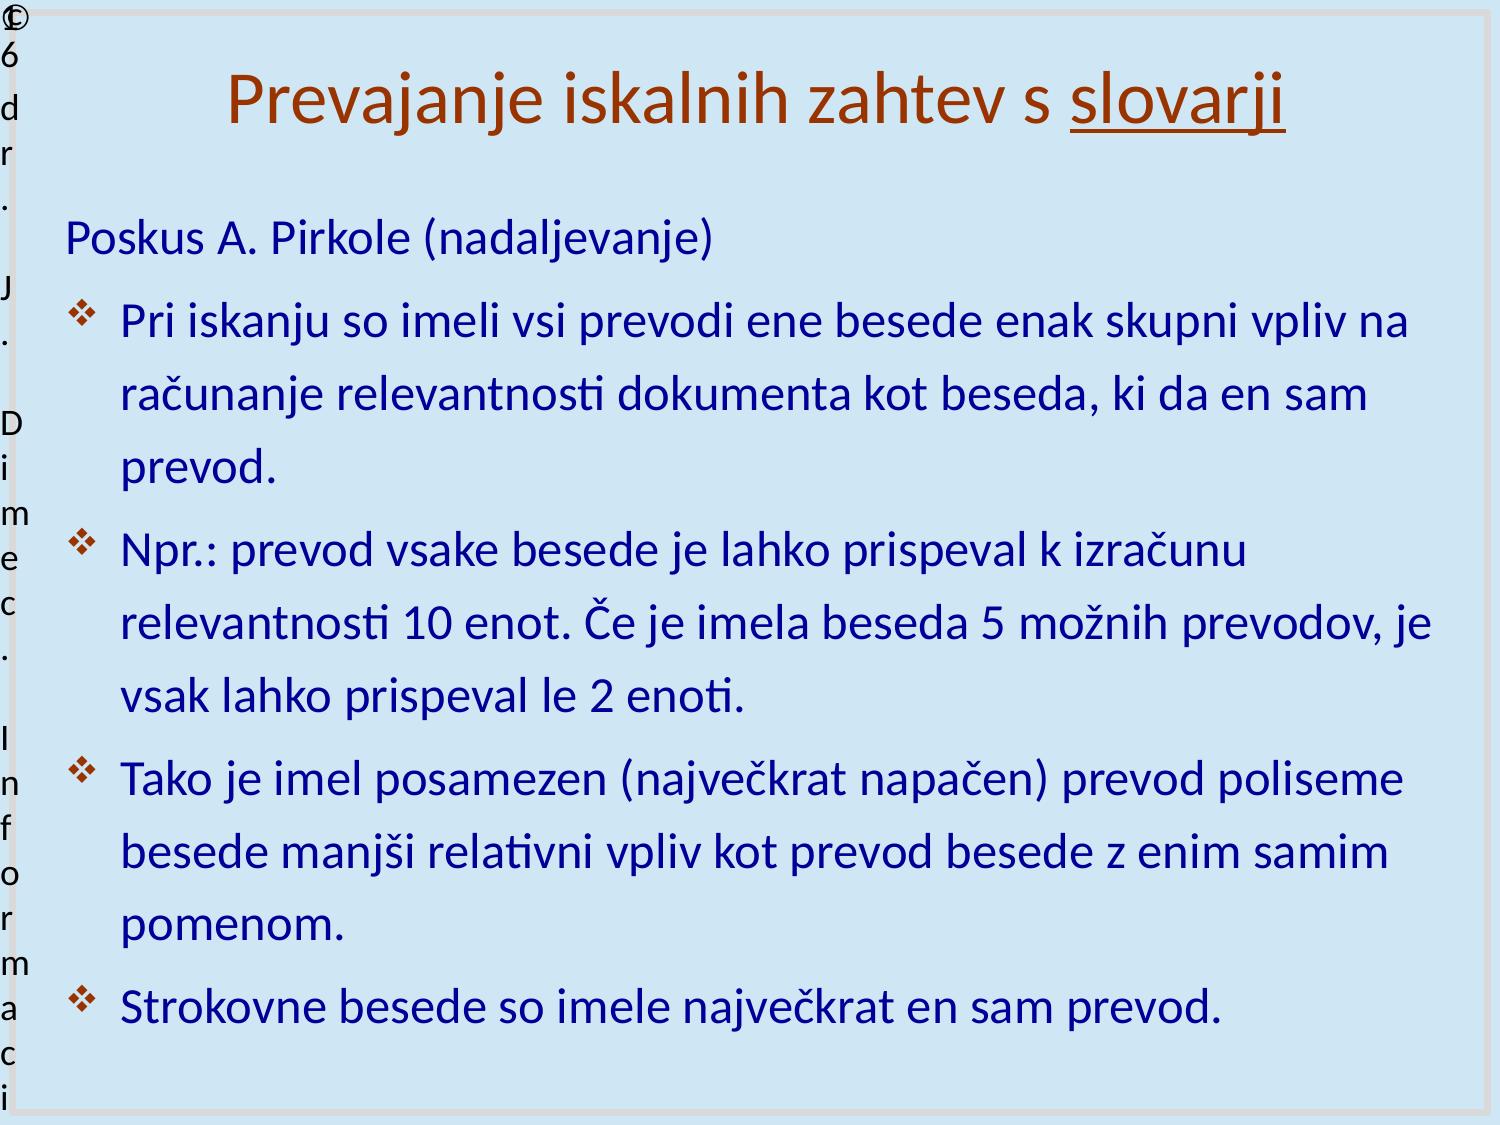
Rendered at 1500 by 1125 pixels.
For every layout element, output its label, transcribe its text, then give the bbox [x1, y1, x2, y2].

list Poskus A. Pirkole (nadaljevanje) Pri iskanju so imeli vsi prevodi ene besede enak skupni vpliv na računanje relevantnosti dokumenta kot beseda, ki da en sam prevod. Npr.: prevod vsake besede je lahko prispeval k izračunu relevantnosti 10 enot. Če je imela beseda 5 možnih prevodov, je vsak lahko prispeval le 2 enoti. Tako je imel posamezen (največkrat napačen) prevod poliseme besede manjši relativni vpliv kot prevod besede z enim samim pomenom. Strokovne besede so imele največkrat en sam prevod. [50, 184, 1475, 1047]
title Prevajanje iskalnih zahtev s slovarji [37, 37, 1475, 150]
